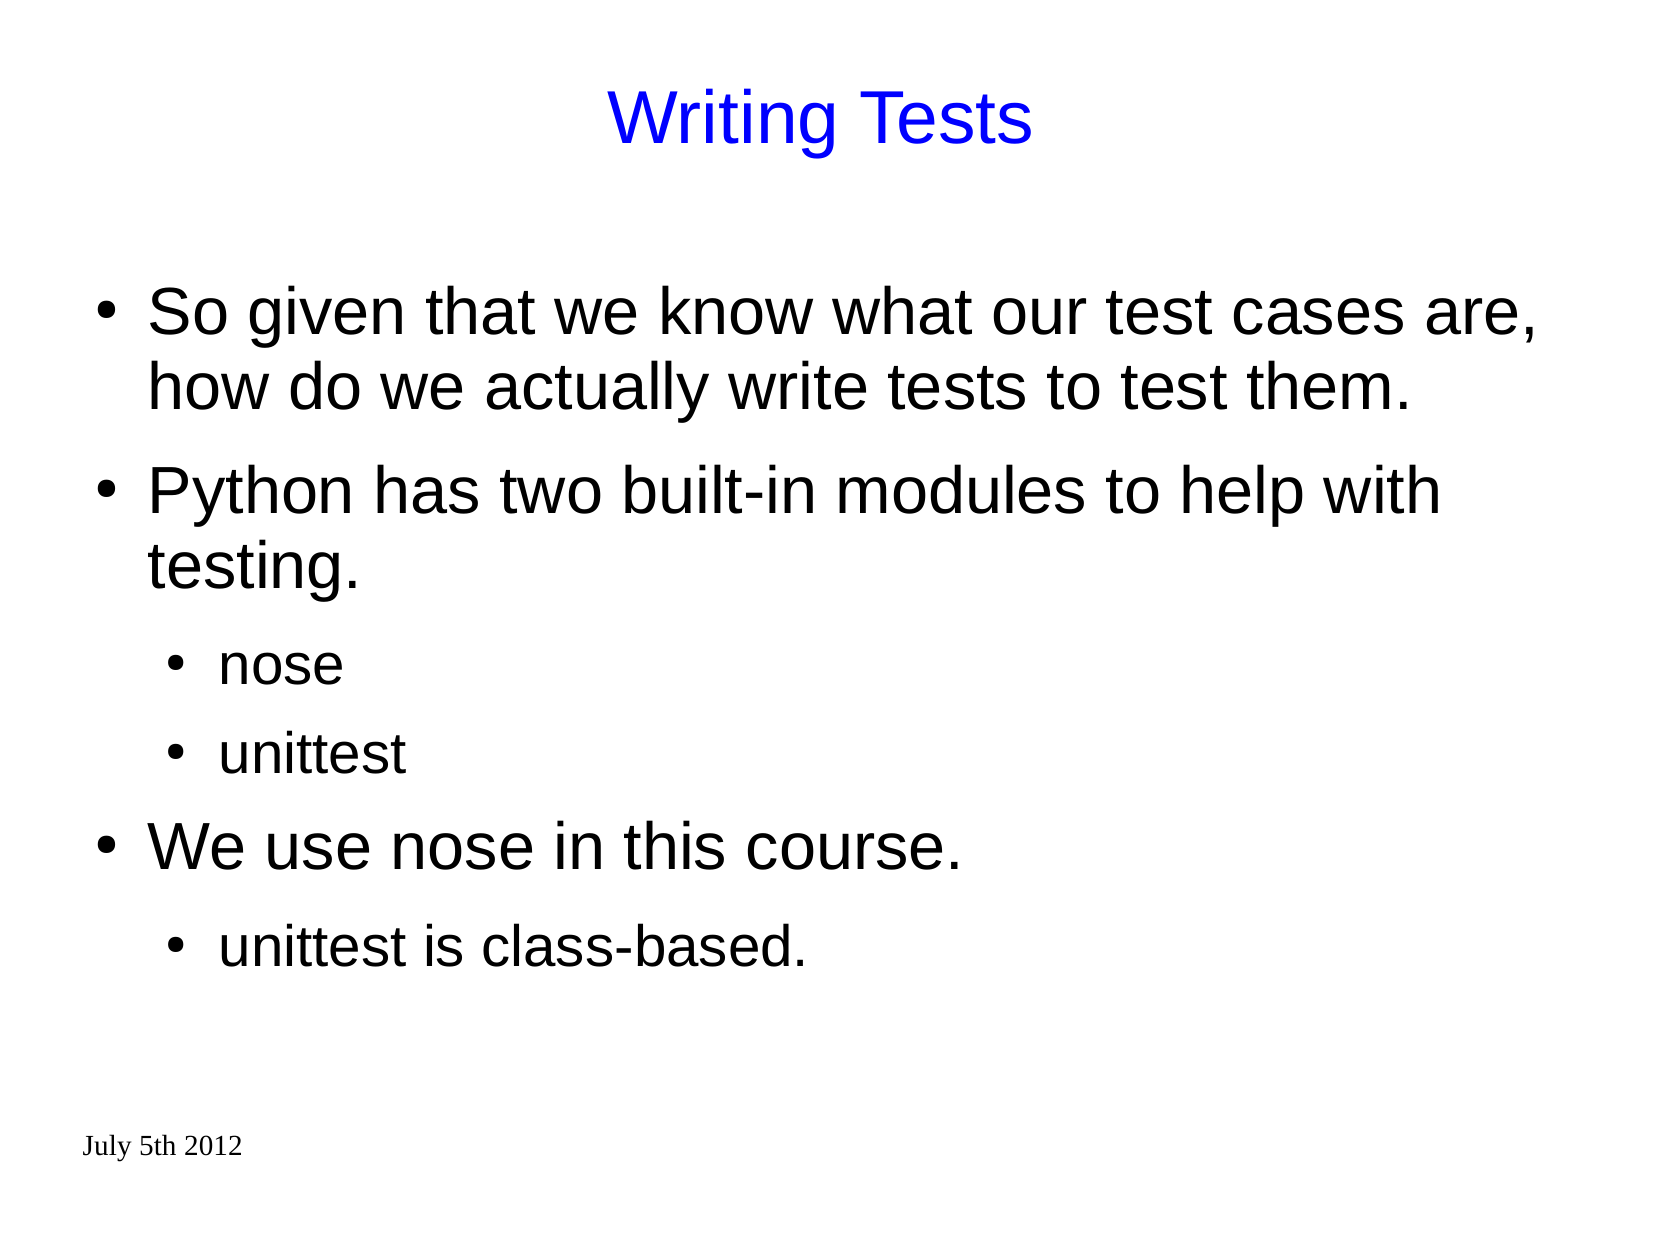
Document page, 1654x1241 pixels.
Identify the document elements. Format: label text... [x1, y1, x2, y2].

title Writing Tests [76, 58, 1565, 178]
list So given that we know what our test cases are, how do we actually write tests to test them. Python has two built-in modules to help with testing. nose unittest We use nose in this course. unittest is class-based. [76, 274, 1565, 1093]
